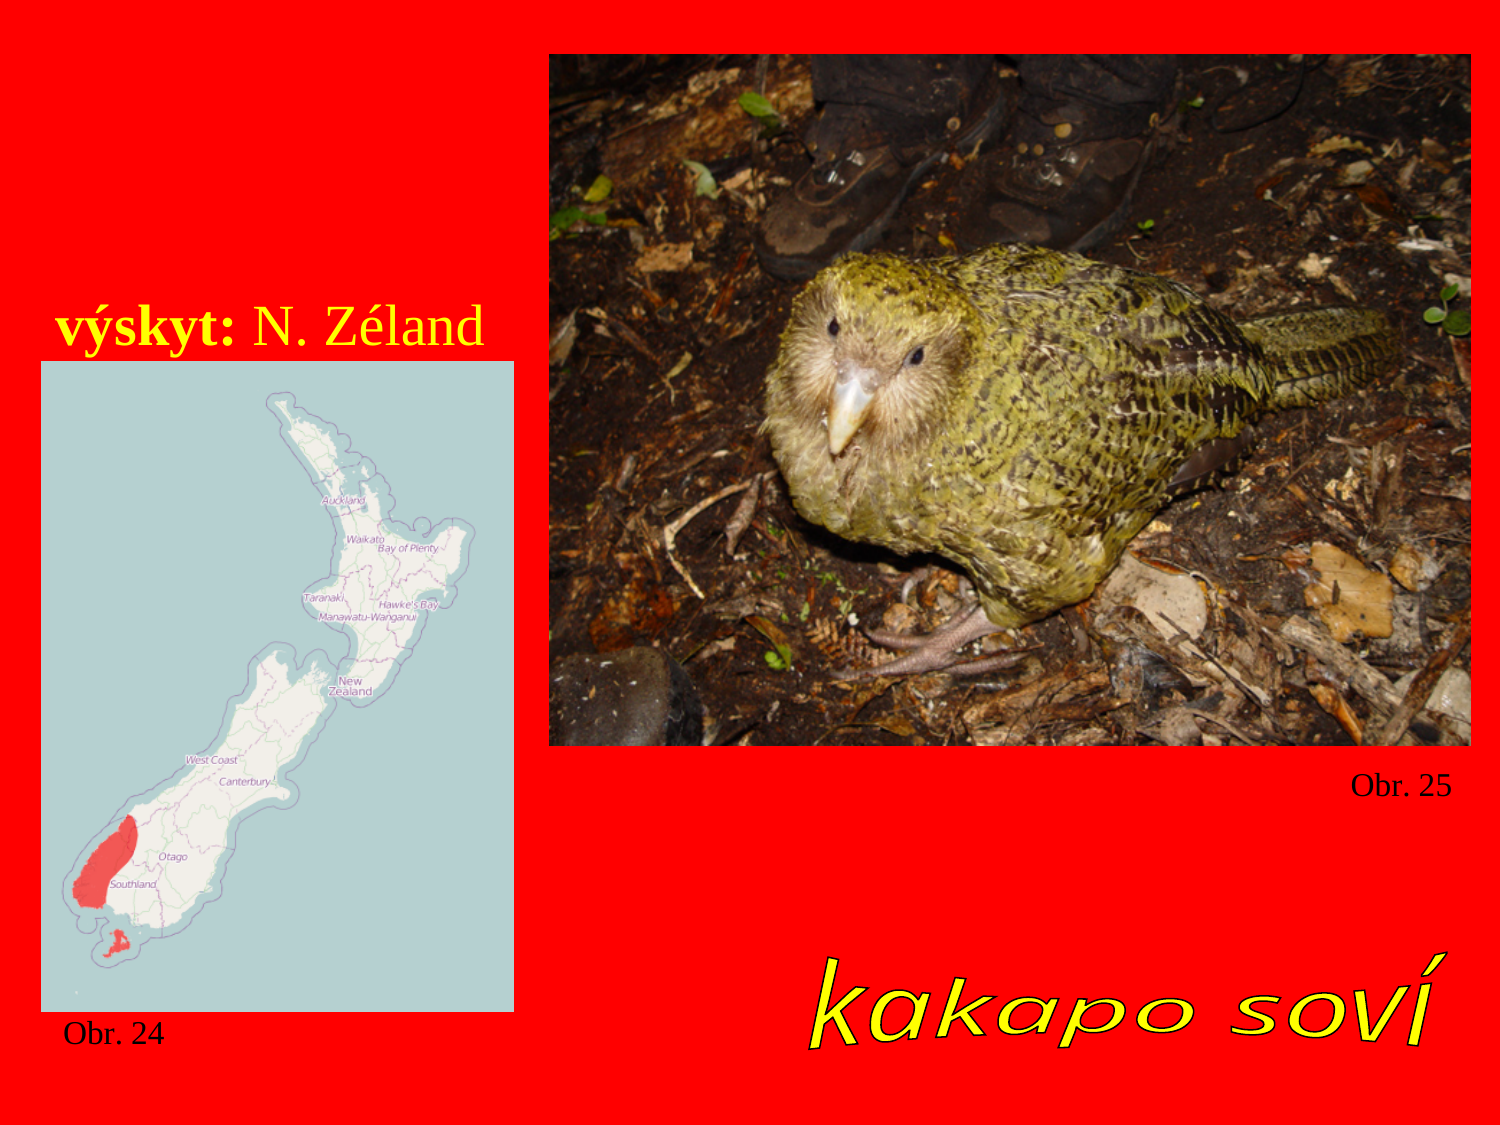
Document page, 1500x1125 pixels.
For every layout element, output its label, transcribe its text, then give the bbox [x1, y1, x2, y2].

text_box kakapo soví [1407, 983, 1432, 1046]
text_box kakapo soví [1288, 992, 1346, 1038]
text_box kakapo soví [1354, 985, 1410, 1042]
text_box Obr. 25 [1316, 751, 1471, 812]
picture [41, 365, 514, 1012]
text_box kakapo soví [809, 957, 869, 1050]
text_box kakapo soví [1136, 998, 1194, 1033]
text_box kakapo soví [870, 990, 931, 1042]
text_box kakapo soví [935, 977, 996, 1038]
text_box kakapo soví [1231, 995, 1281, 1035]
text_box kakapo soví [1058, 998, 1126, 1048]
picture [549, 54, 1471, 746]
text_box kakapo soví [1421, 952, 1447, 977]
text_box kakapo soví [998, 997, 1059, 1035]
text_box Obr. 24 [29, 999, 184, 1060]
text_box výskyt: N. Zéland [41, 278, 550, 365]
